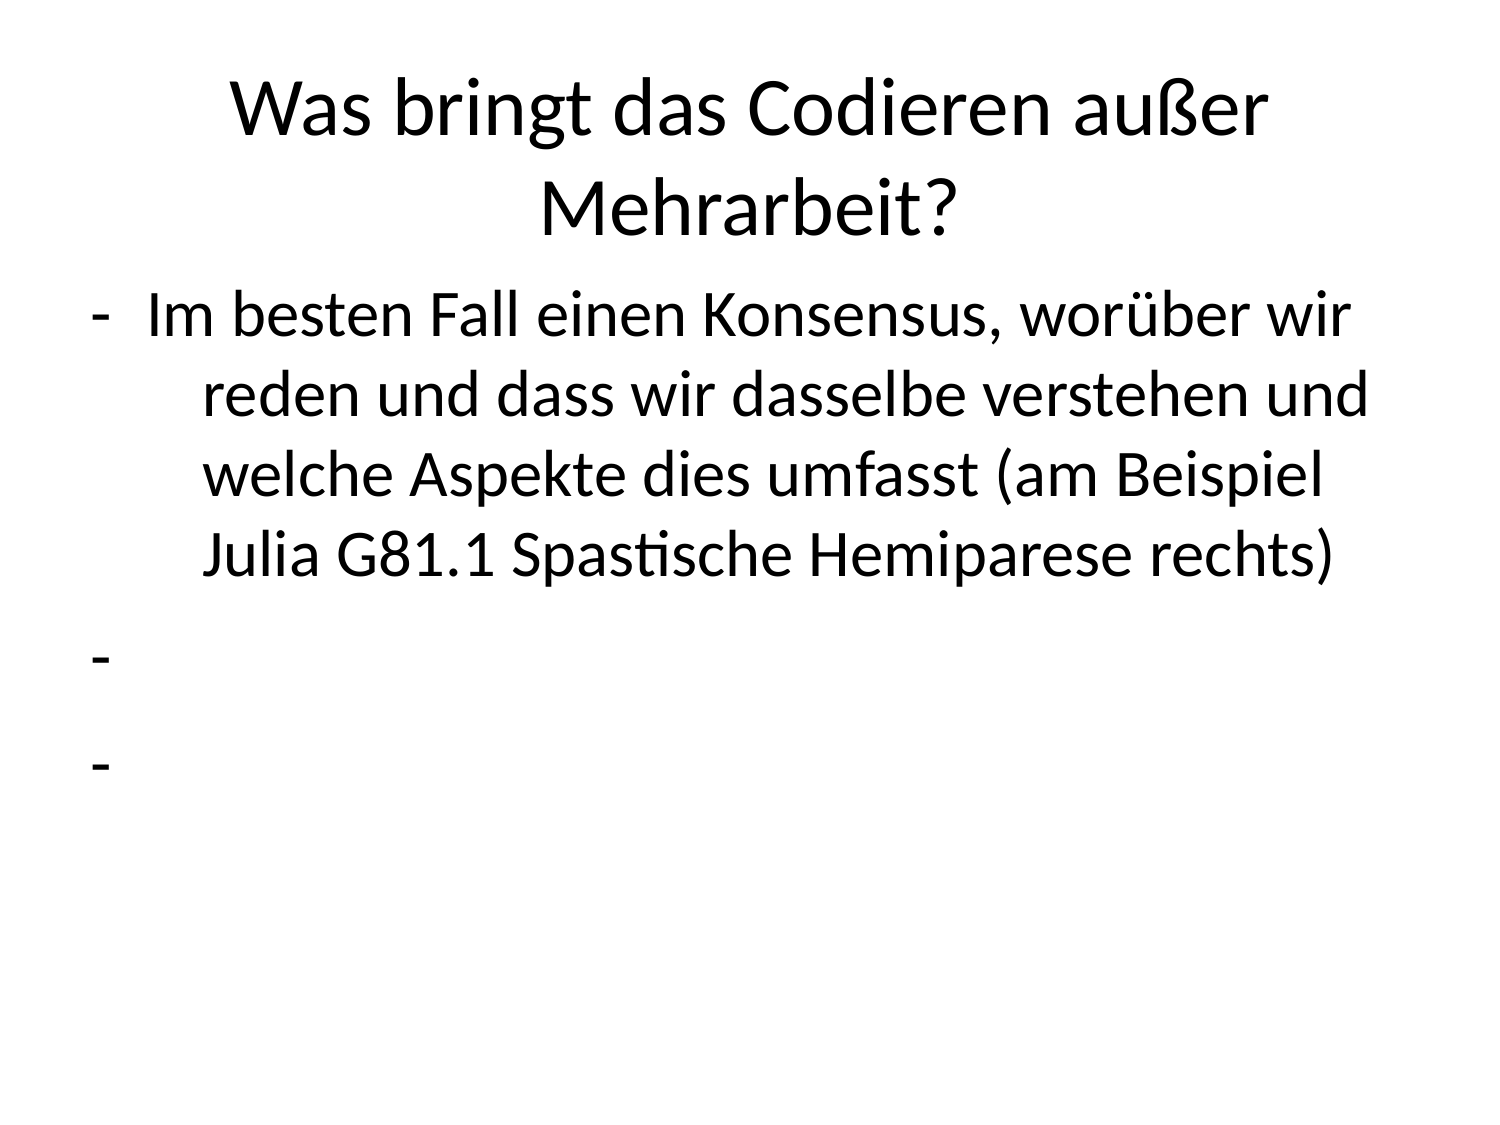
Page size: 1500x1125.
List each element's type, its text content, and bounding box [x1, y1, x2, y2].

list Im besten Fall einen Konsensus, worüber wir reden und dass wir dasselbe verstehen und welche Aspekte dies umfasst (am Beispiel Julia G81.1 Spastische Hemiparese rechts) [75, 262, 1426, 1005]
title Was bringt das Codieren außer Mehrarbeit? [75, 45, 1426, 233]
